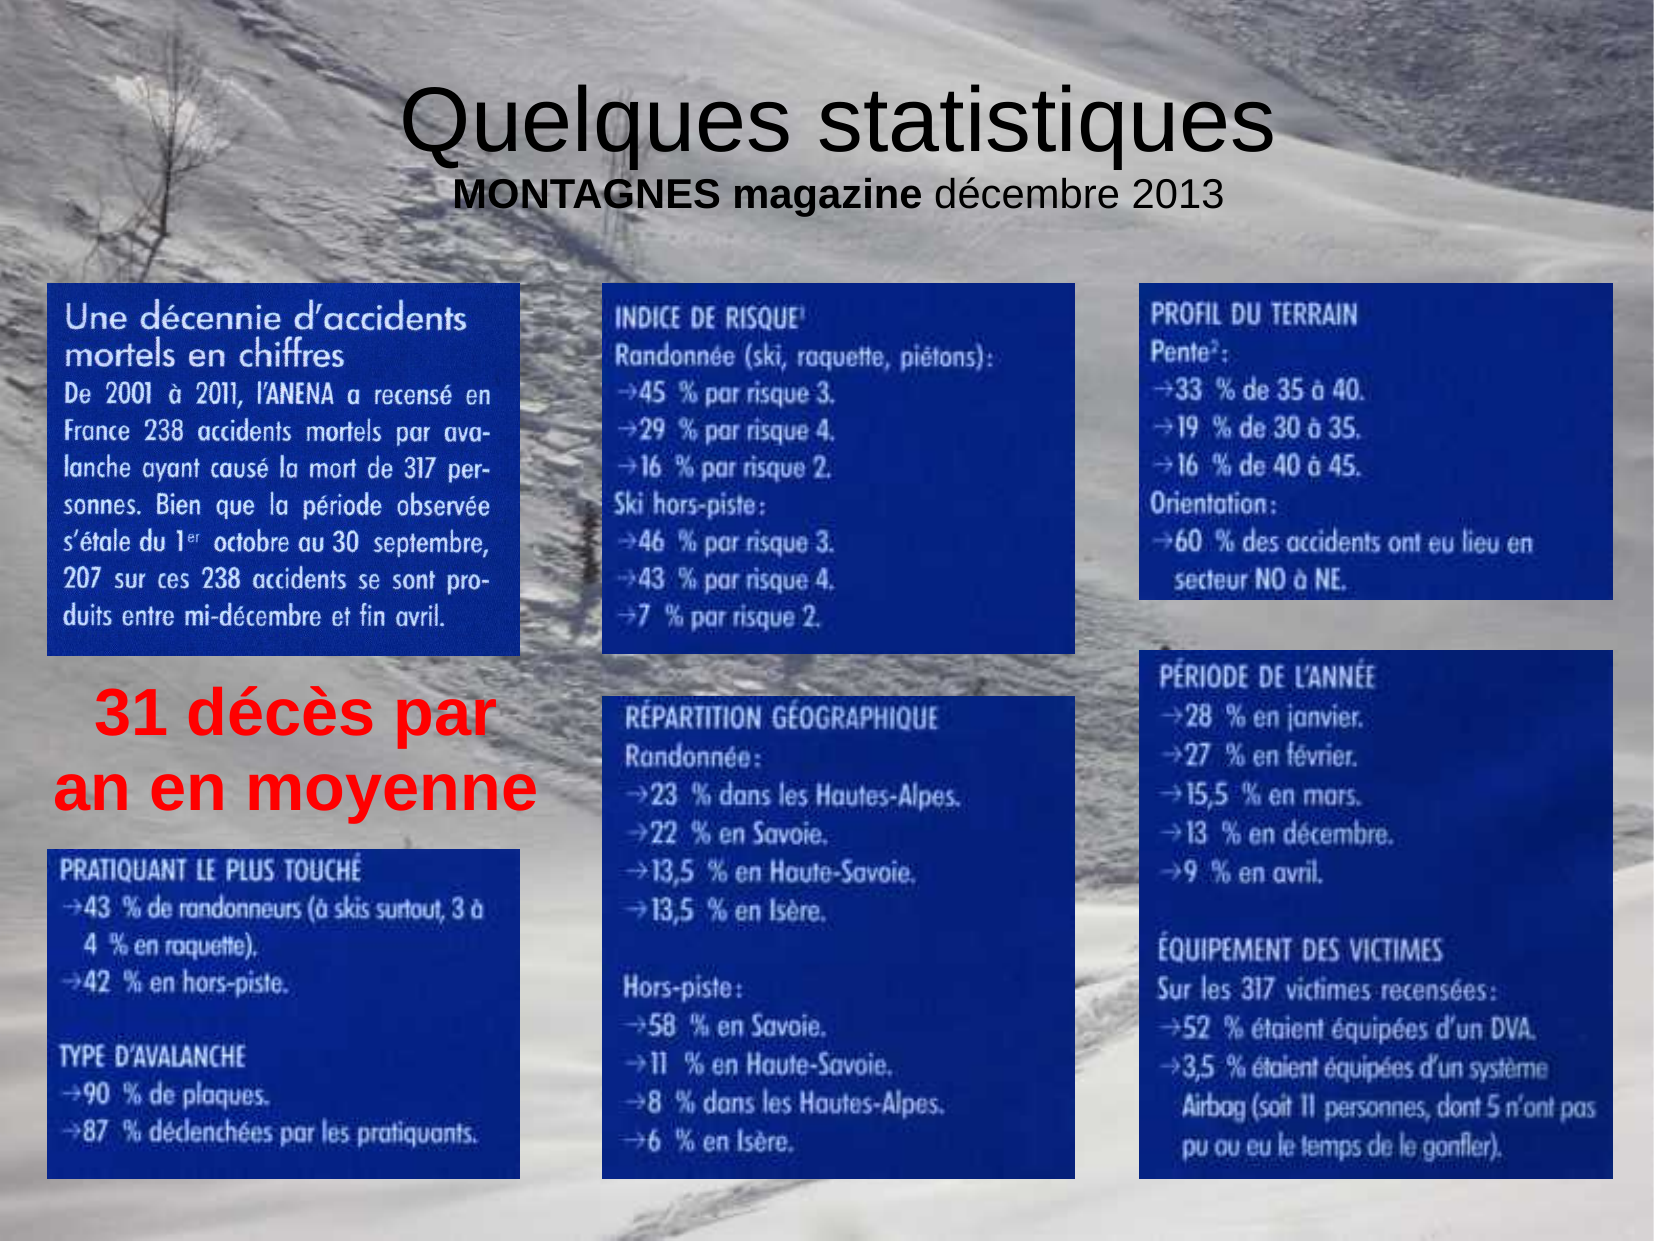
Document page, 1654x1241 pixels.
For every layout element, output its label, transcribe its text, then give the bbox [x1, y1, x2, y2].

picture [0, 0, 1654, 1241]
title Quelques statistiques MONTAGNES magazine décembre 2013 [70, 64, 1607, 222]
text_box 31 décès par an en moyenne [38, 667, 555, 832]
